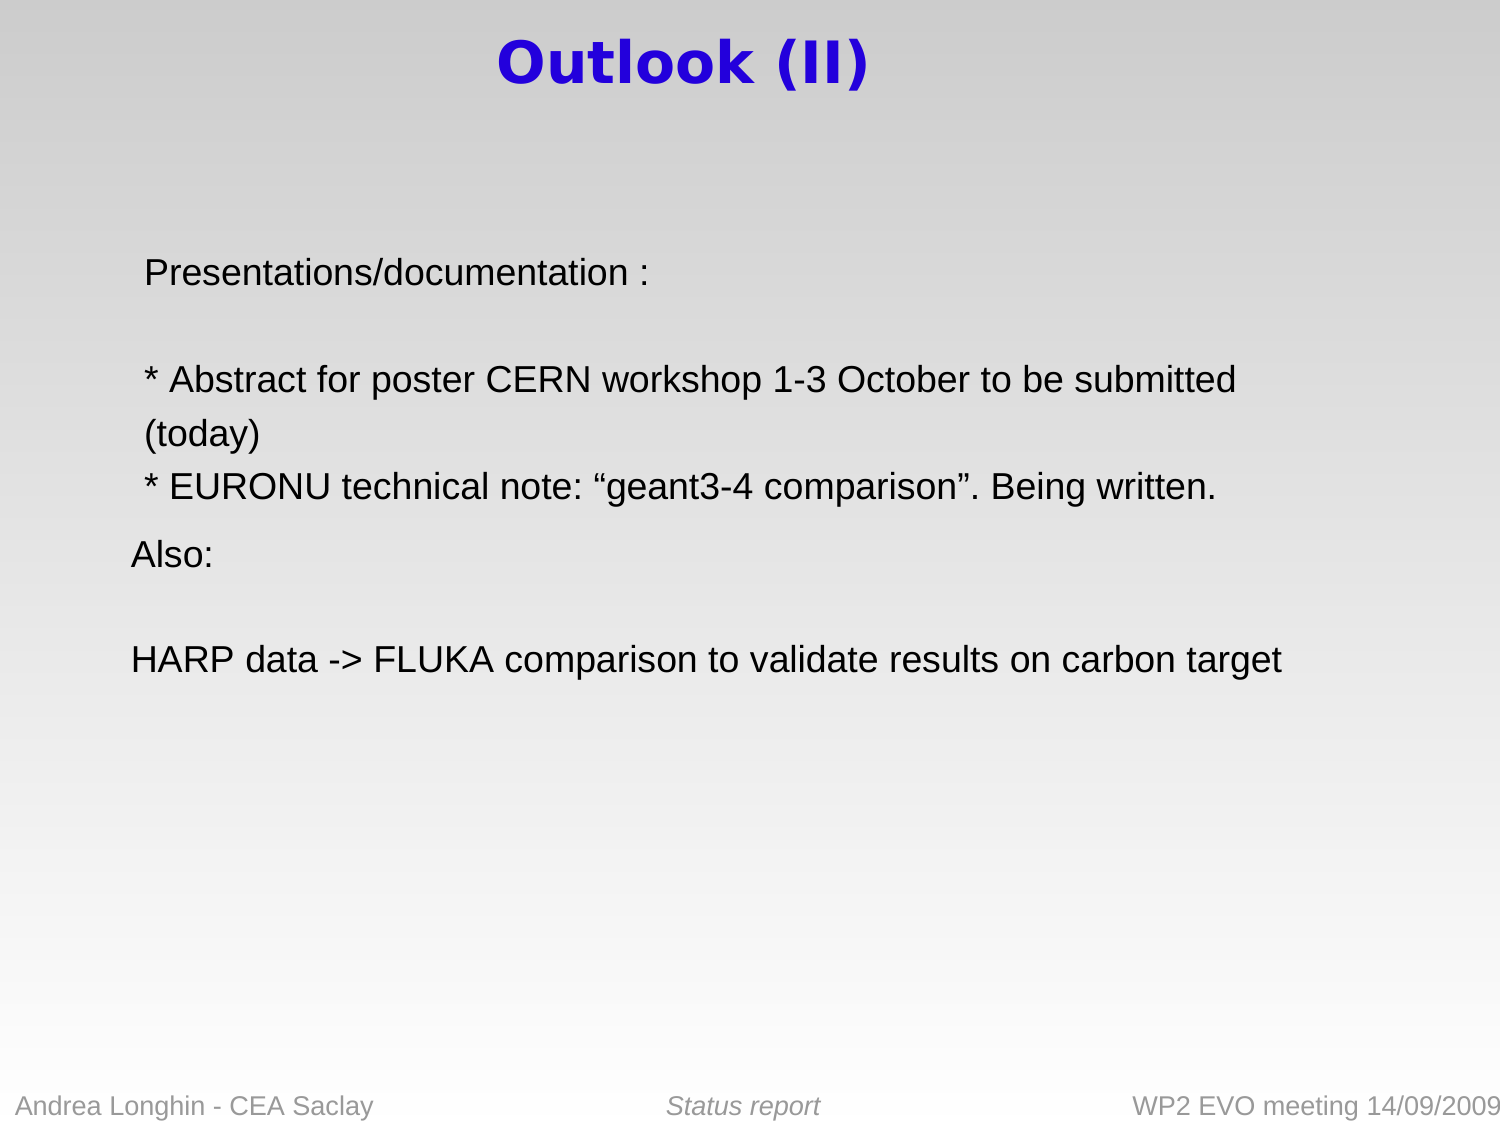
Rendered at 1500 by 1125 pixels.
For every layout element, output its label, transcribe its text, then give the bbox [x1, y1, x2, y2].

text_box Presentations/documentation : * Abstract for poster CERN workshop 1-3 October to be submitted (today) * EURONU technical note: “geant3-4 comparison”. Being written. [129, 232, 1378, 471]
text_box Also: HARP data -> FLUKA comparison to validate results on carbon target [130, 528, 1313, 676]
title Outlook (II) [10, 16, 1358, 113]
